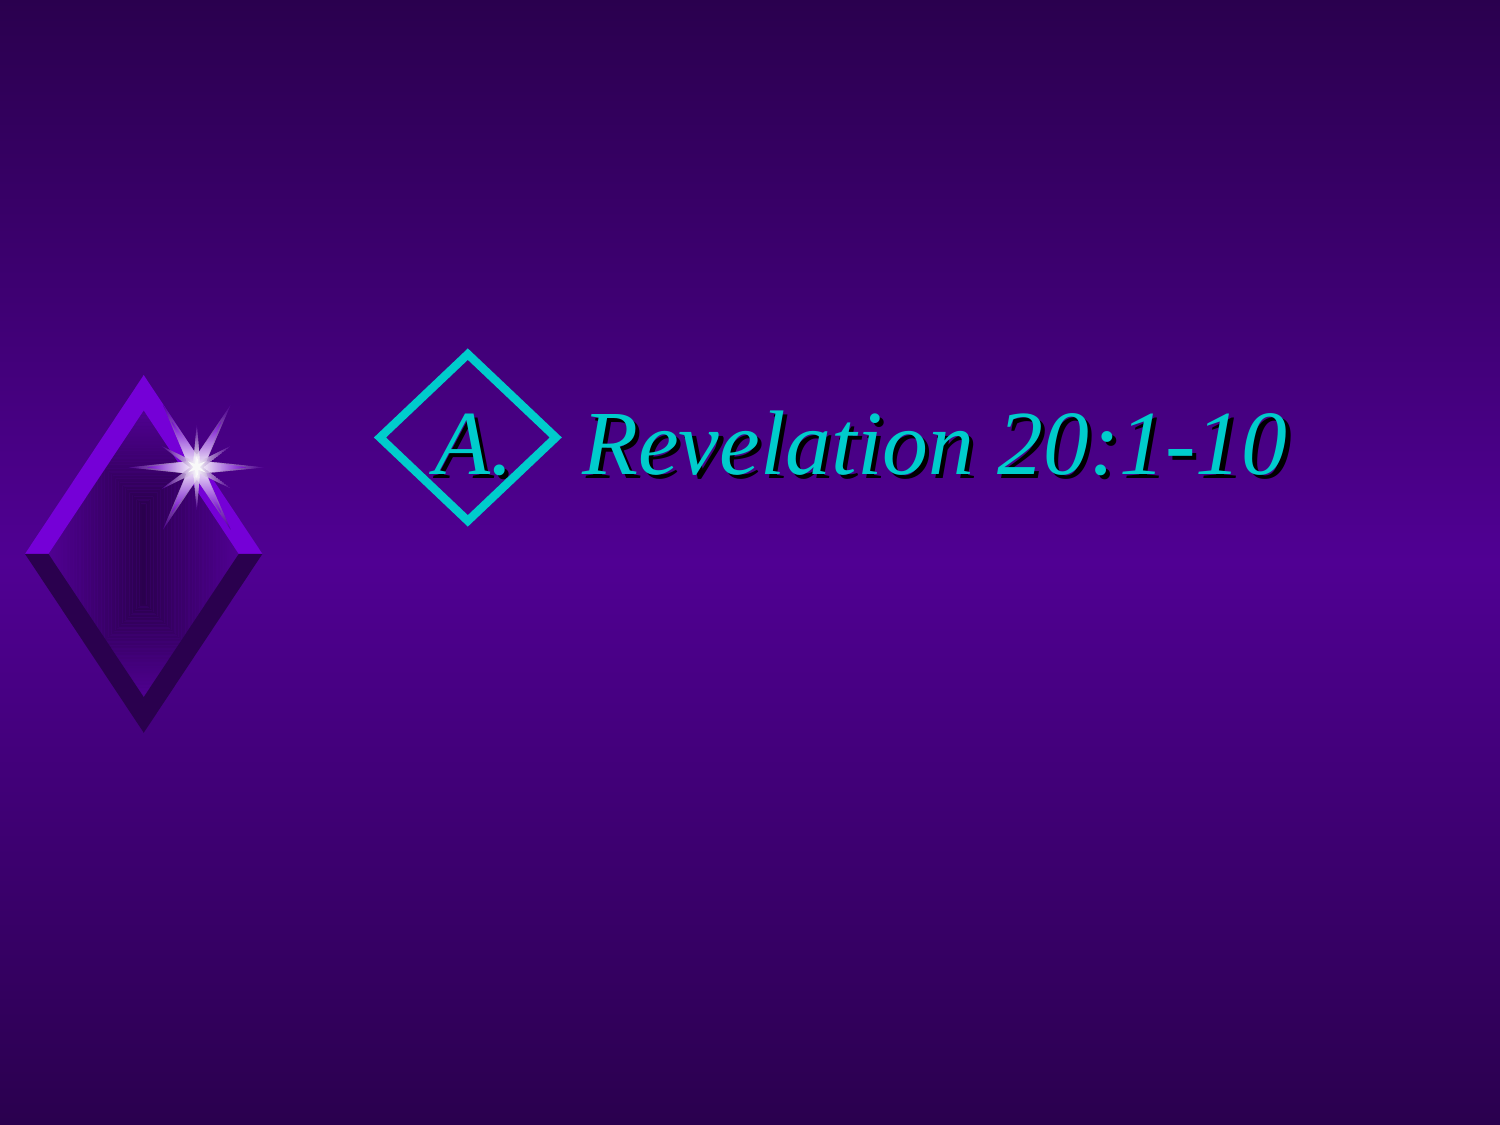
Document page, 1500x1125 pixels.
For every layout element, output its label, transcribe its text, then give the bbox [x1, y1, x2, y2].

title A. Revelation 20:1-10 [387, 361, 549, 514]
title A. Revelation 20:1-10 [224, 349, 1500, 538]
